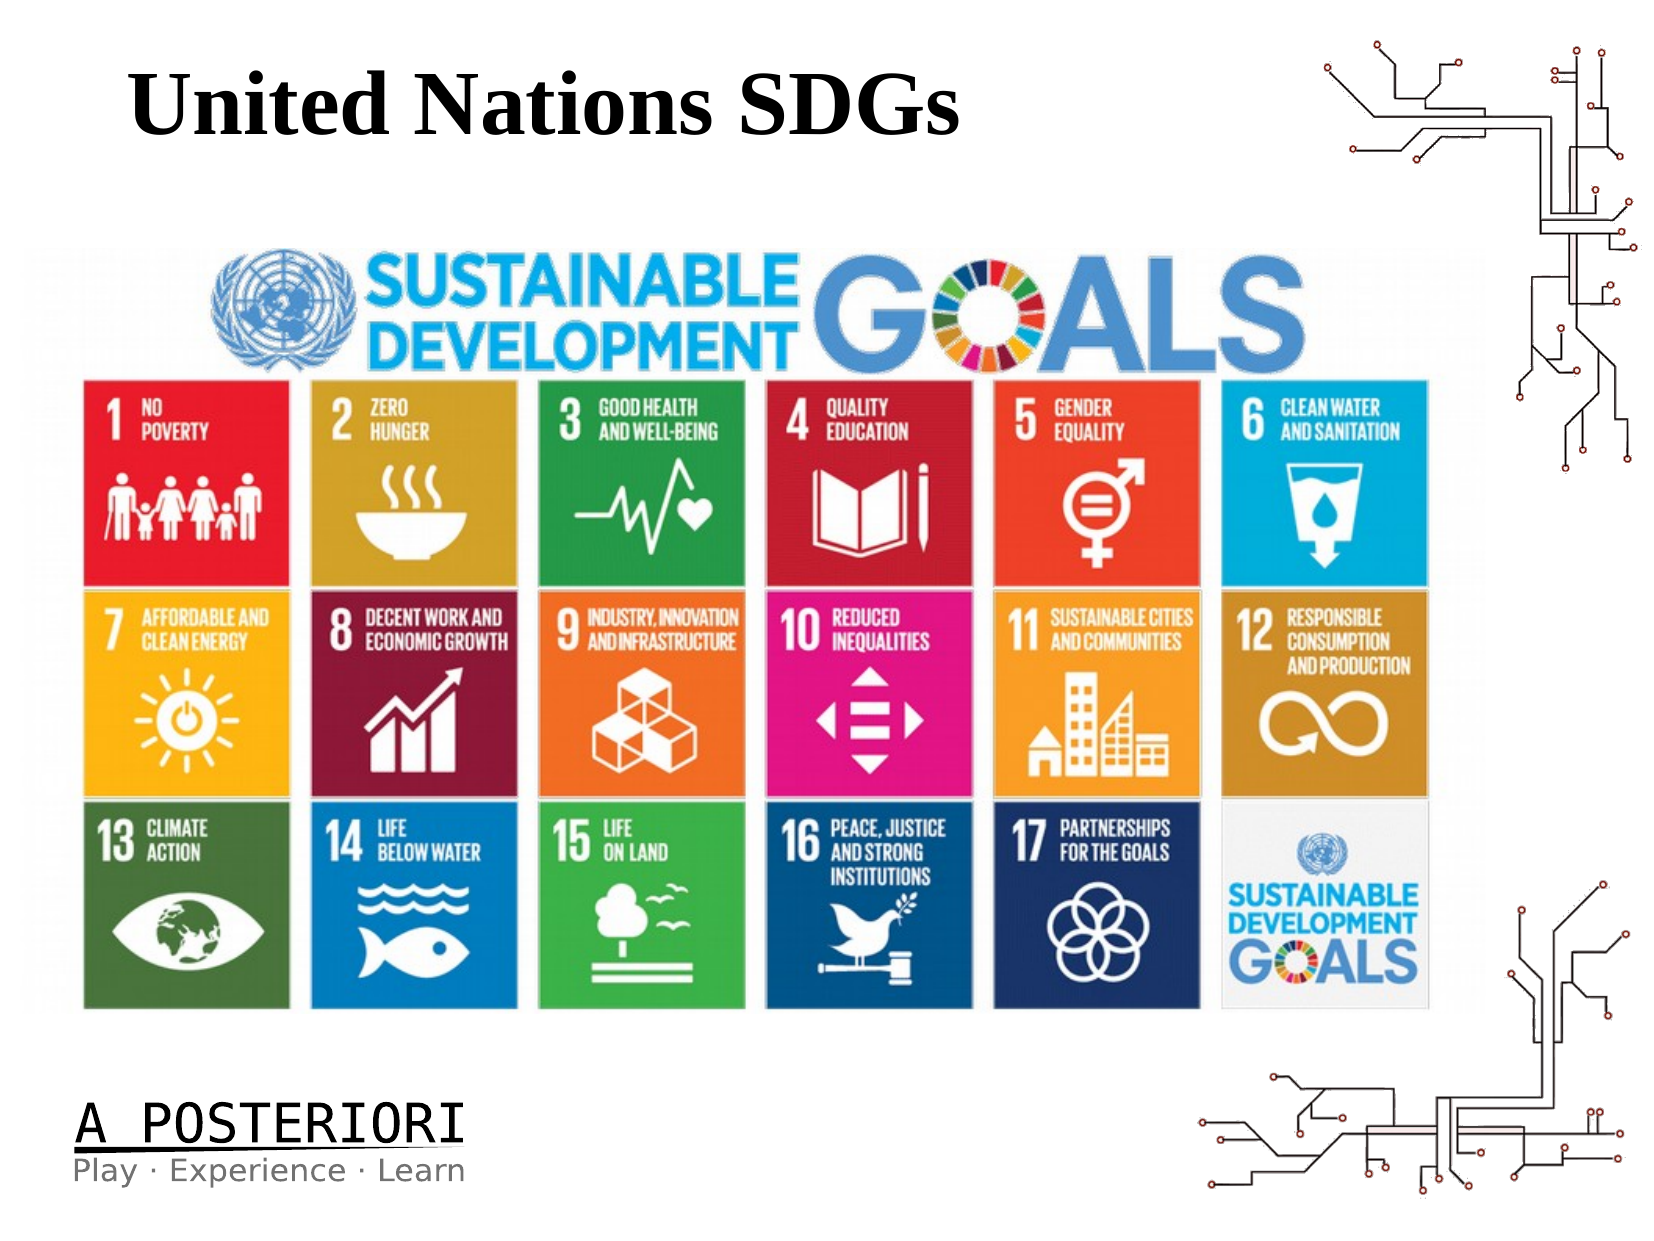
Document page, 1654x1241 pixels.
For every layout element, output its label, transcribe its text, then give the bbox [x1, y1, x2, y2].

title United Nations SDGs [11, 14, 1077, 192]
picture [20, 35, 1643, 1201]
picture [73, 1101, 466, 1189]
